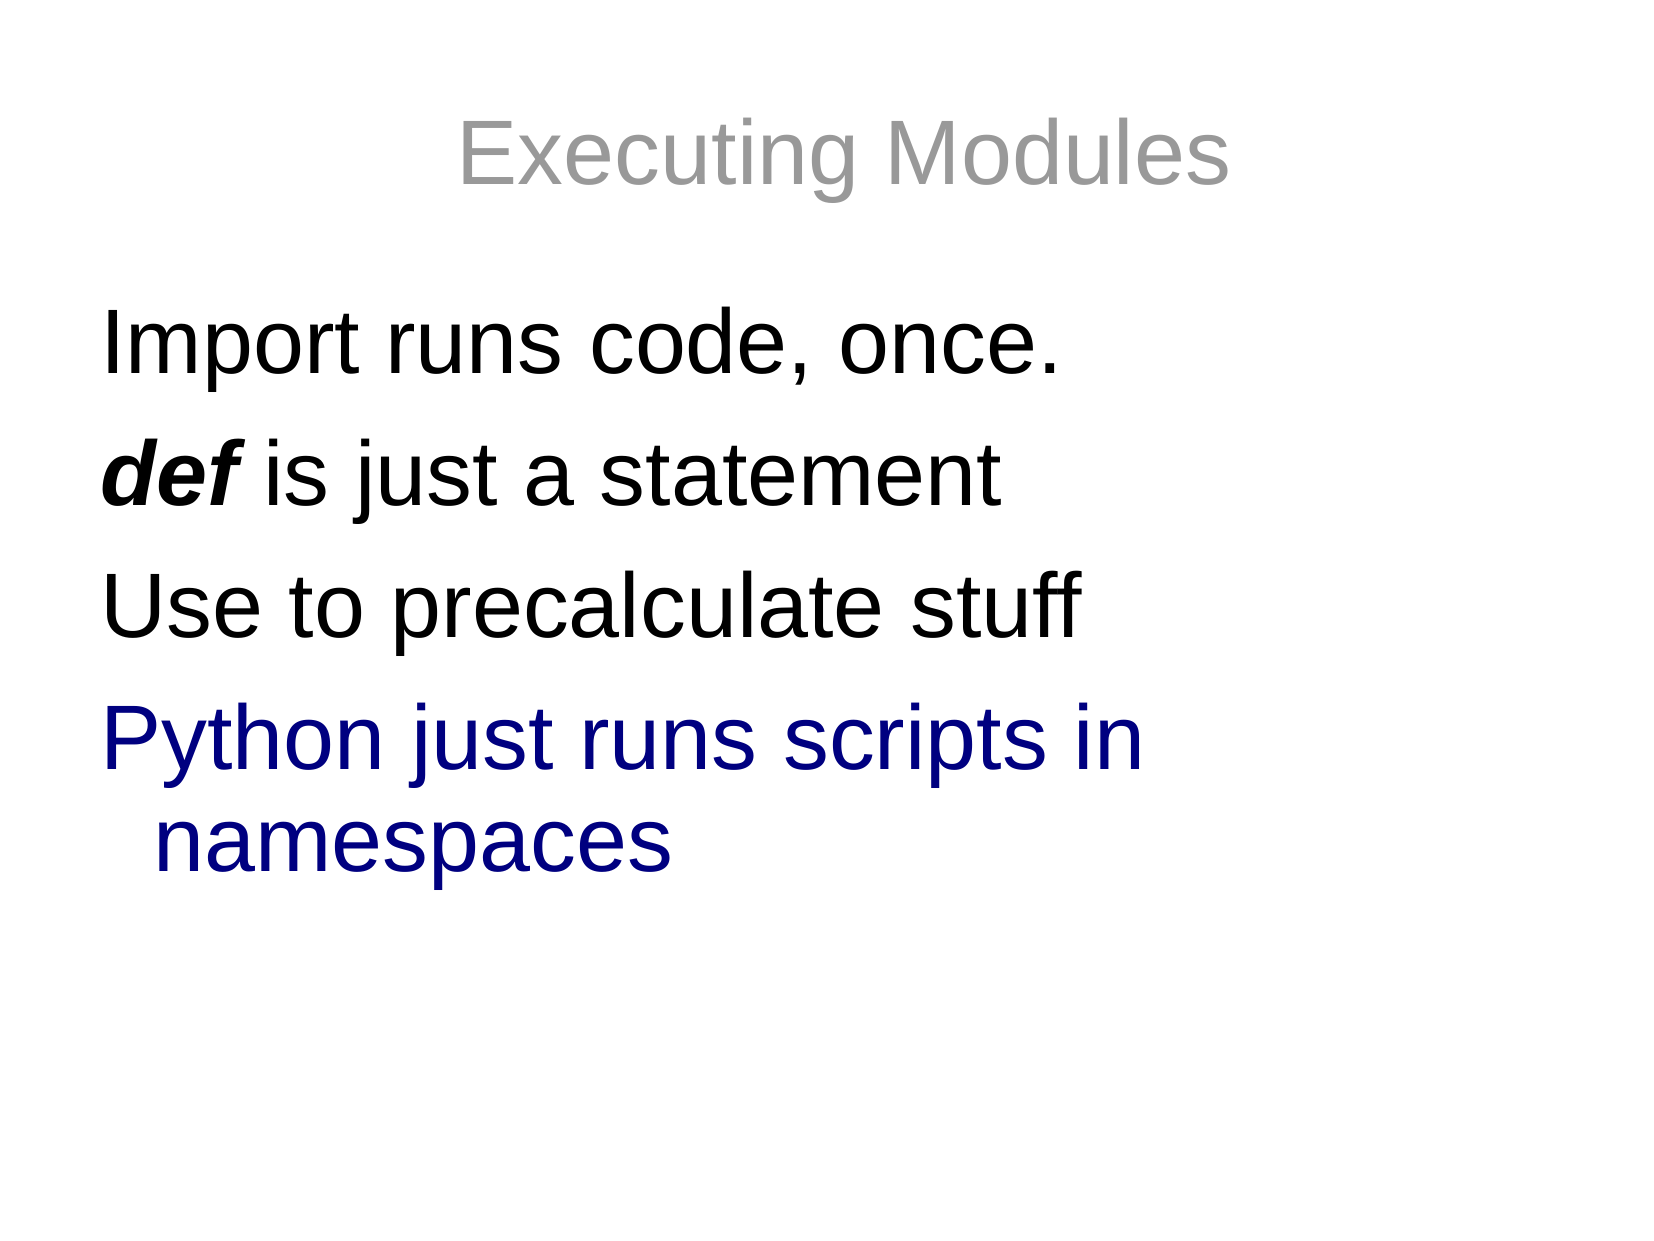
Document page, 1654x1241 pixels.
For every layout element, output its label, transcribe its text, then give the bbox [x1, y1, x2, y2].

list Import runs code, once. def is just a statement Use to precalculate stuff Python just runs scripts in namespaces [82, 290, 1571, 1094]
title Executing Modules [82, 49, 1571, 257]
